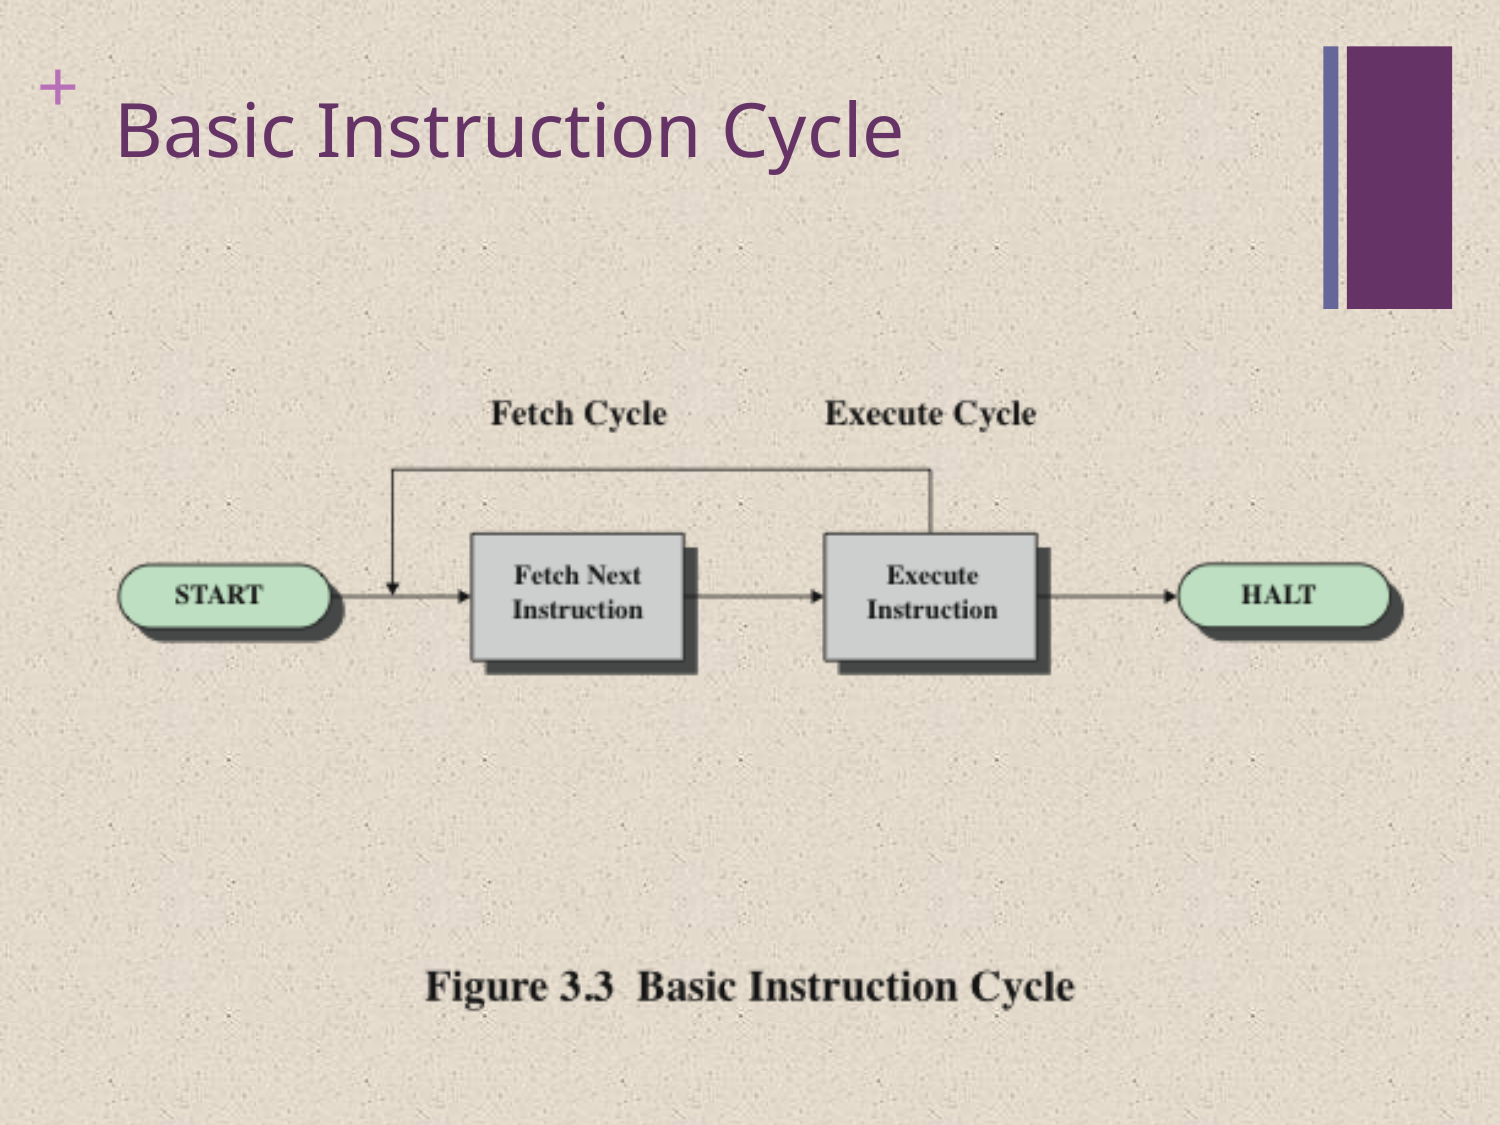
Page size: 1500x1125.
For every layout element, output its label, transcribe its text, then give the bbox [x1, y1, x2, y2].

title Basic Instruction Cycle [99, 75, 1340, 259]
picture [0, 0, 1500, 1125]
